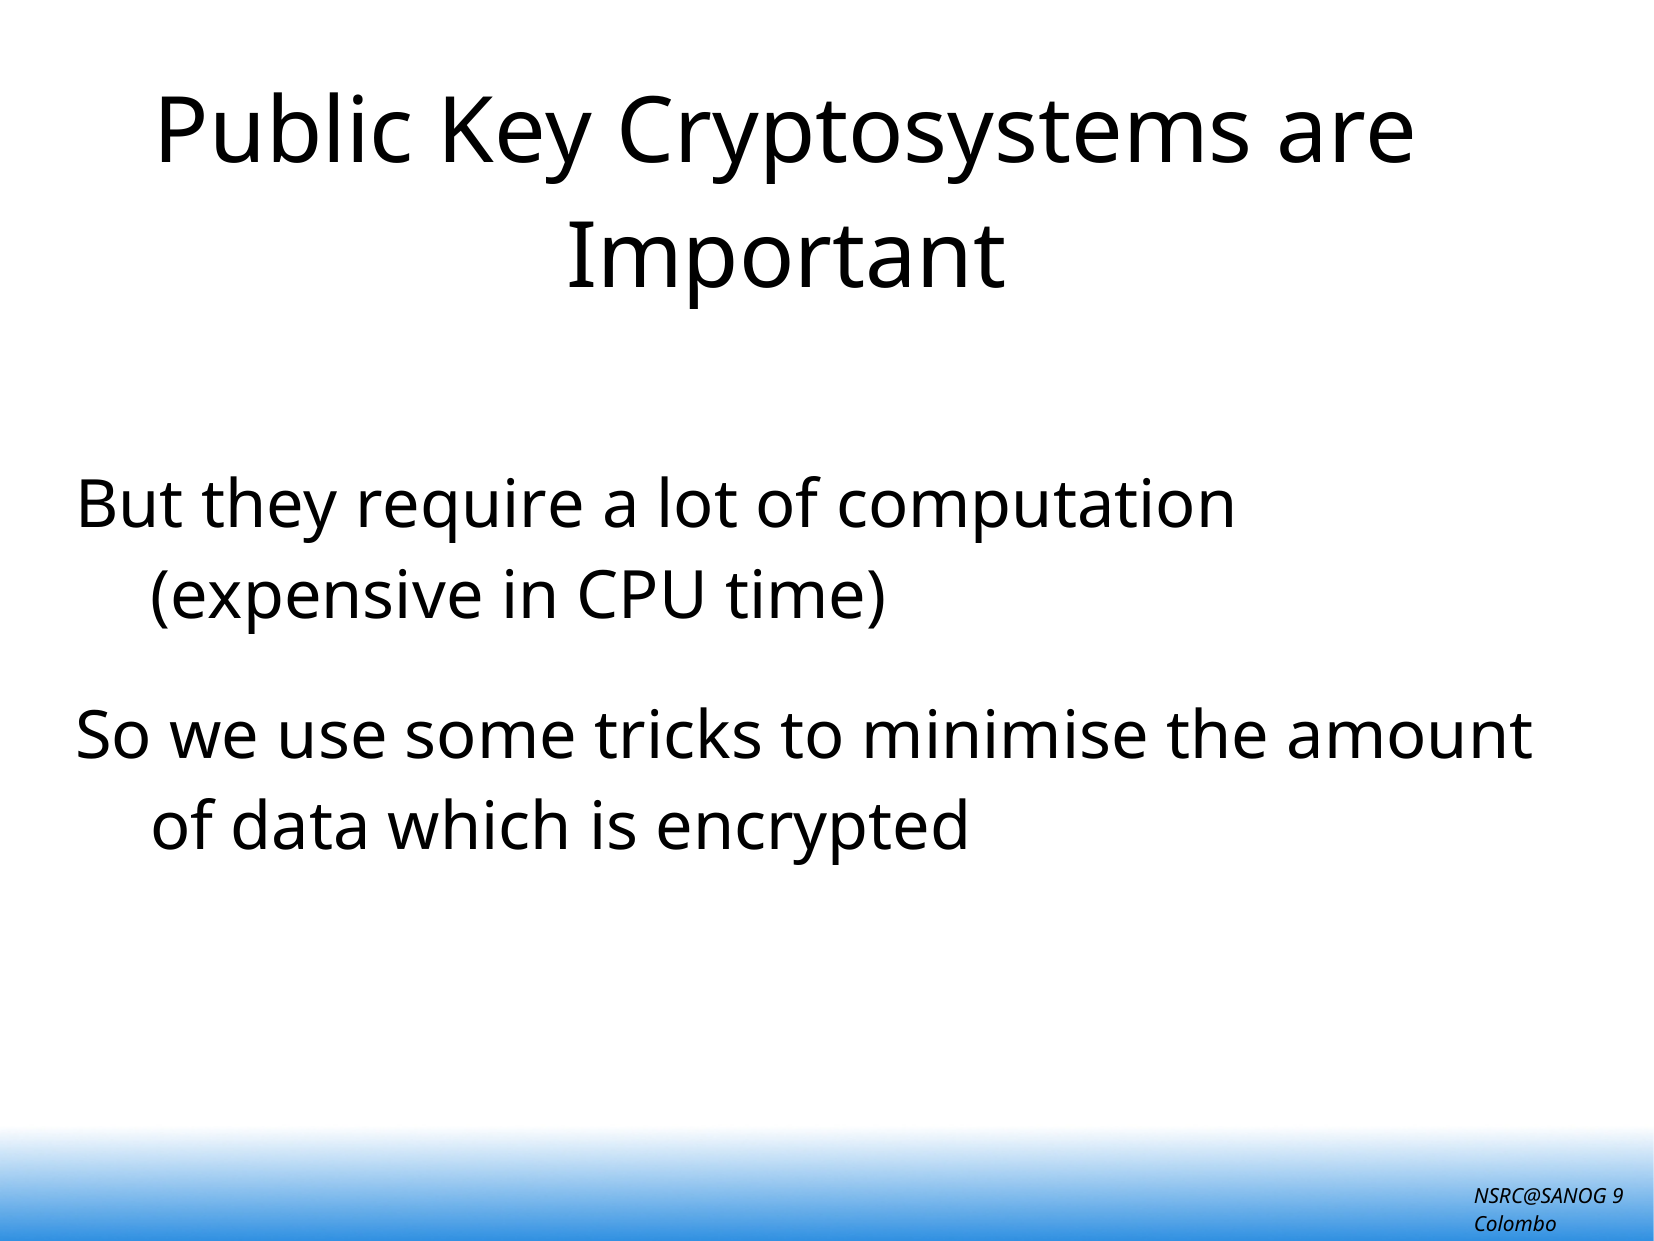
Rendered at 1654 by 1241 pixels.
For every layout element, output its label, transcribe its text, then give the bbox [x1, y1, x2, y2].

title Public Key Cryptosystems are Important [145, 64, 1428, 296]
list But they require a lot of computation (expensive in CPU time) So we use some tricks to minimise the amount of data which is encrypted [75, 456, 1554, 848]
picture [0, 1124, 1654, 1241]
